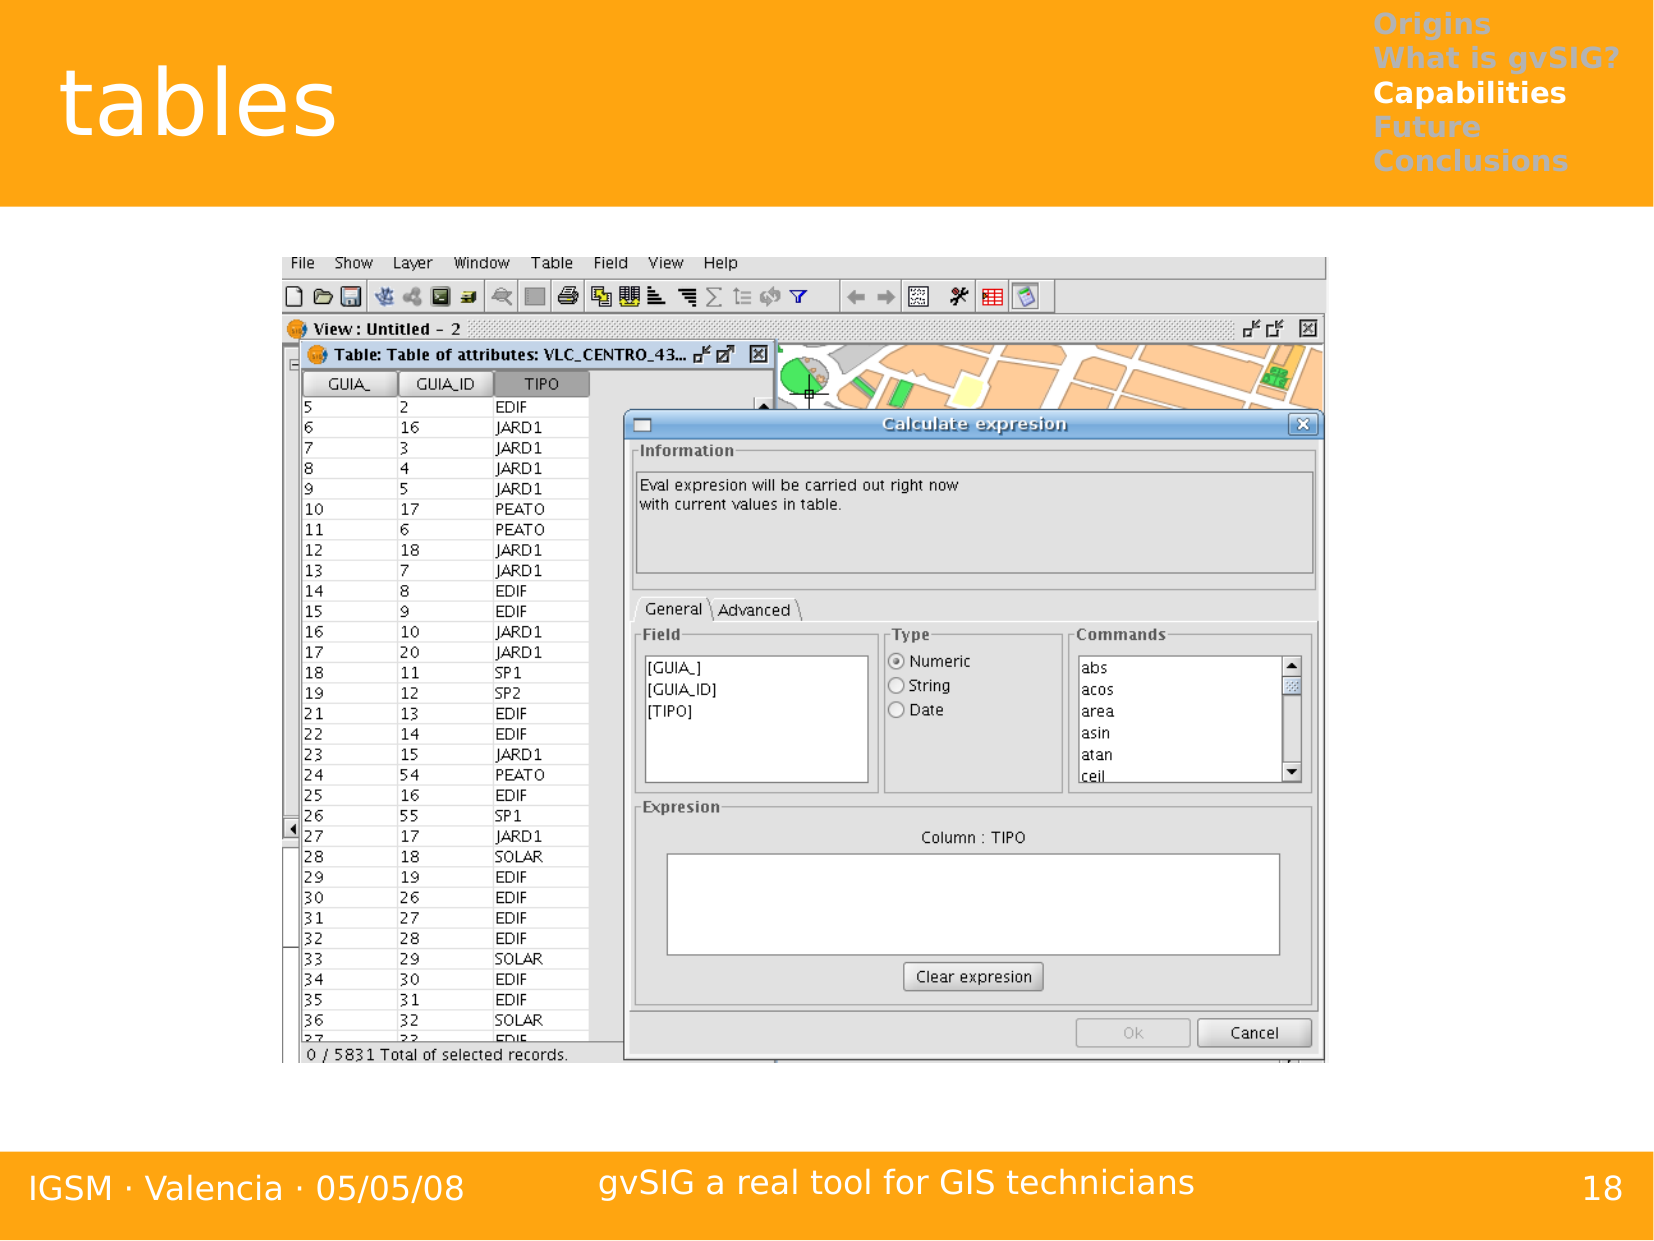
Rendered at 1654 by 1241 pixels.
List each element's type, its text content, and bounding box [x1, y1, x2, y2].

title tables [59, 29, 1358, 178]
text_box Origins What is gvSIG? Capabilities Future Conclusions [1358, 0, 1654, 207]
picture [282, 257, 1329, 1063]
